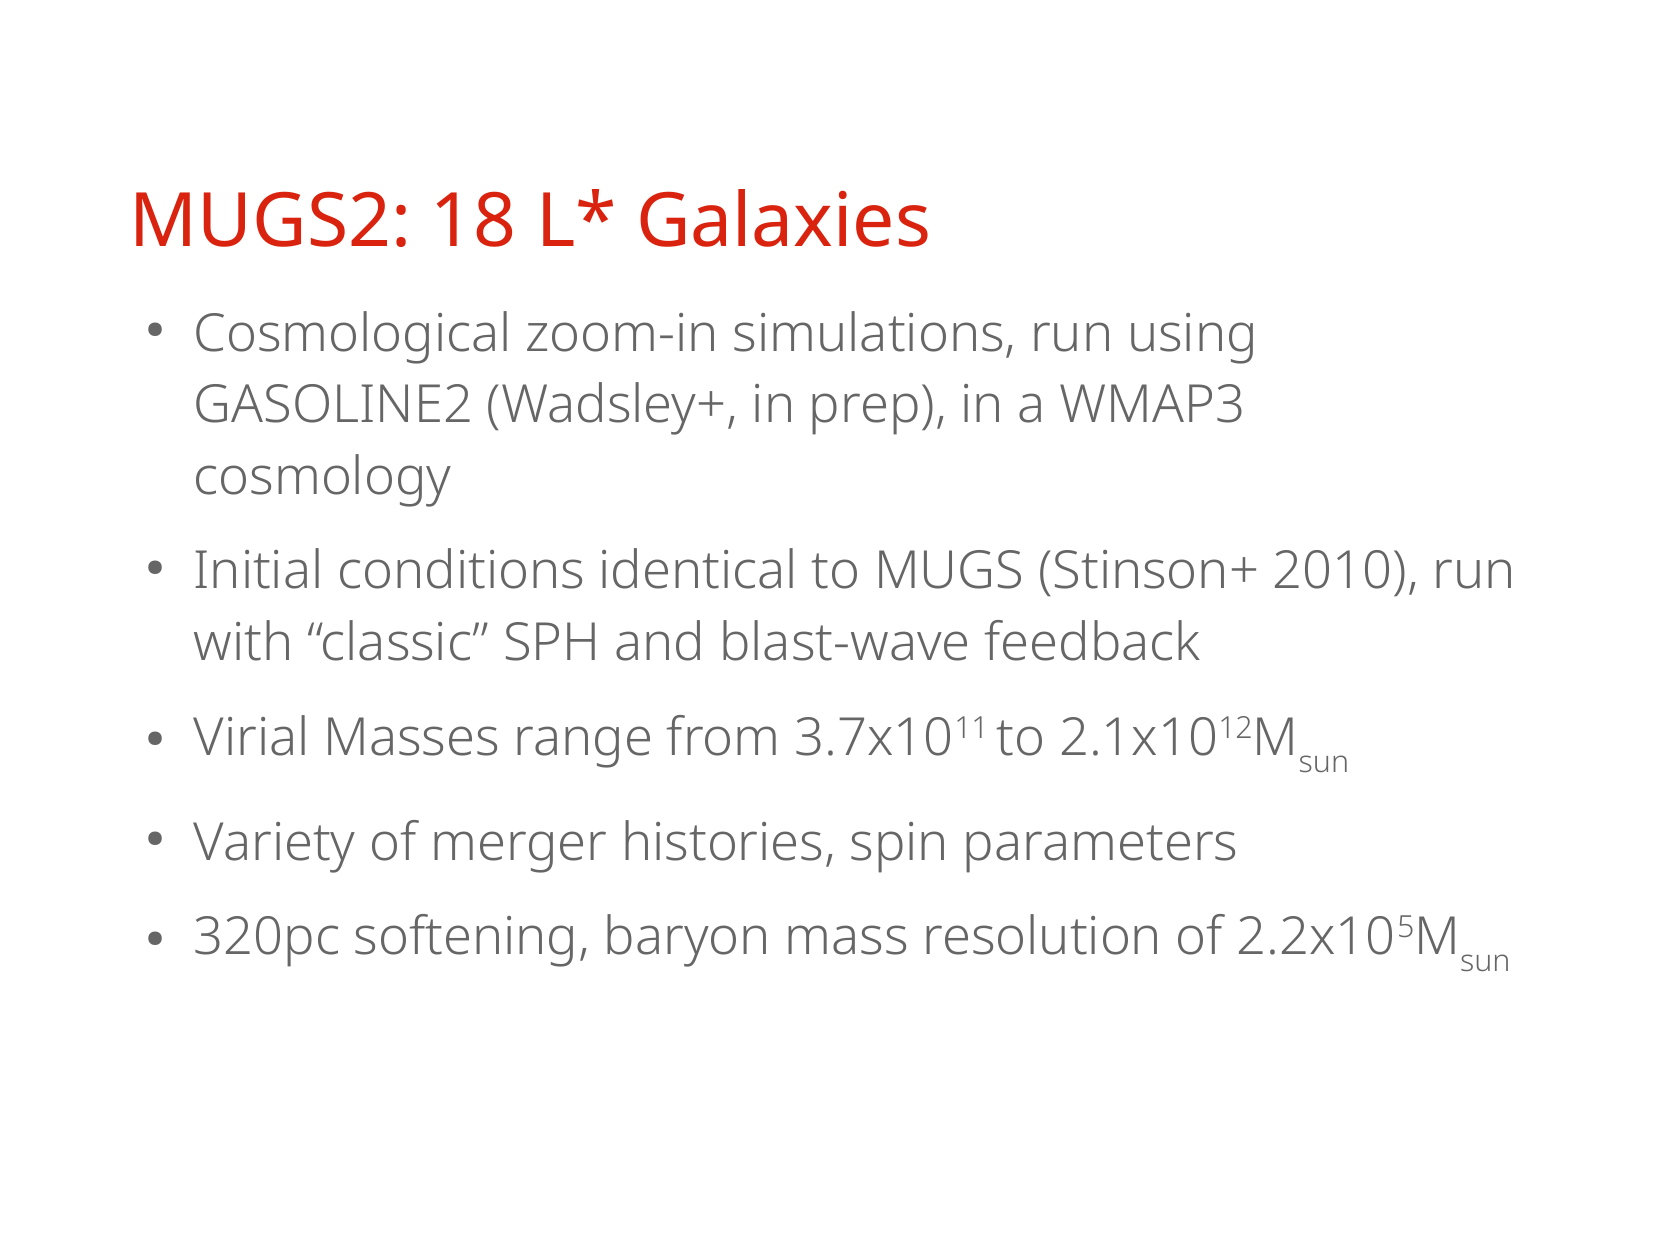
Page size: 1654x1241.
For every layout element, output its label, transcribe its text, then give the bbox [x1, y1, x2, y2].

list Cosmological zoom-in simulations, run using GASOLINE2 (Wadsley+, in prep), in a WMAP3 cosmology Initial conditions identical to MUGS (Stinson+ 2010), run with “classic” SPH and blast-wave feedback Virial Masses range from 3.7x1011 to 2.1x1012Msun Variety of merger histories, spin parameters 320pc softening, baryon mass resolution of 2.2x105Msun [129, 295, 1518, 1010]
title MUGS2: 18 L* Galaxies [129, 153, 1518, 281]
